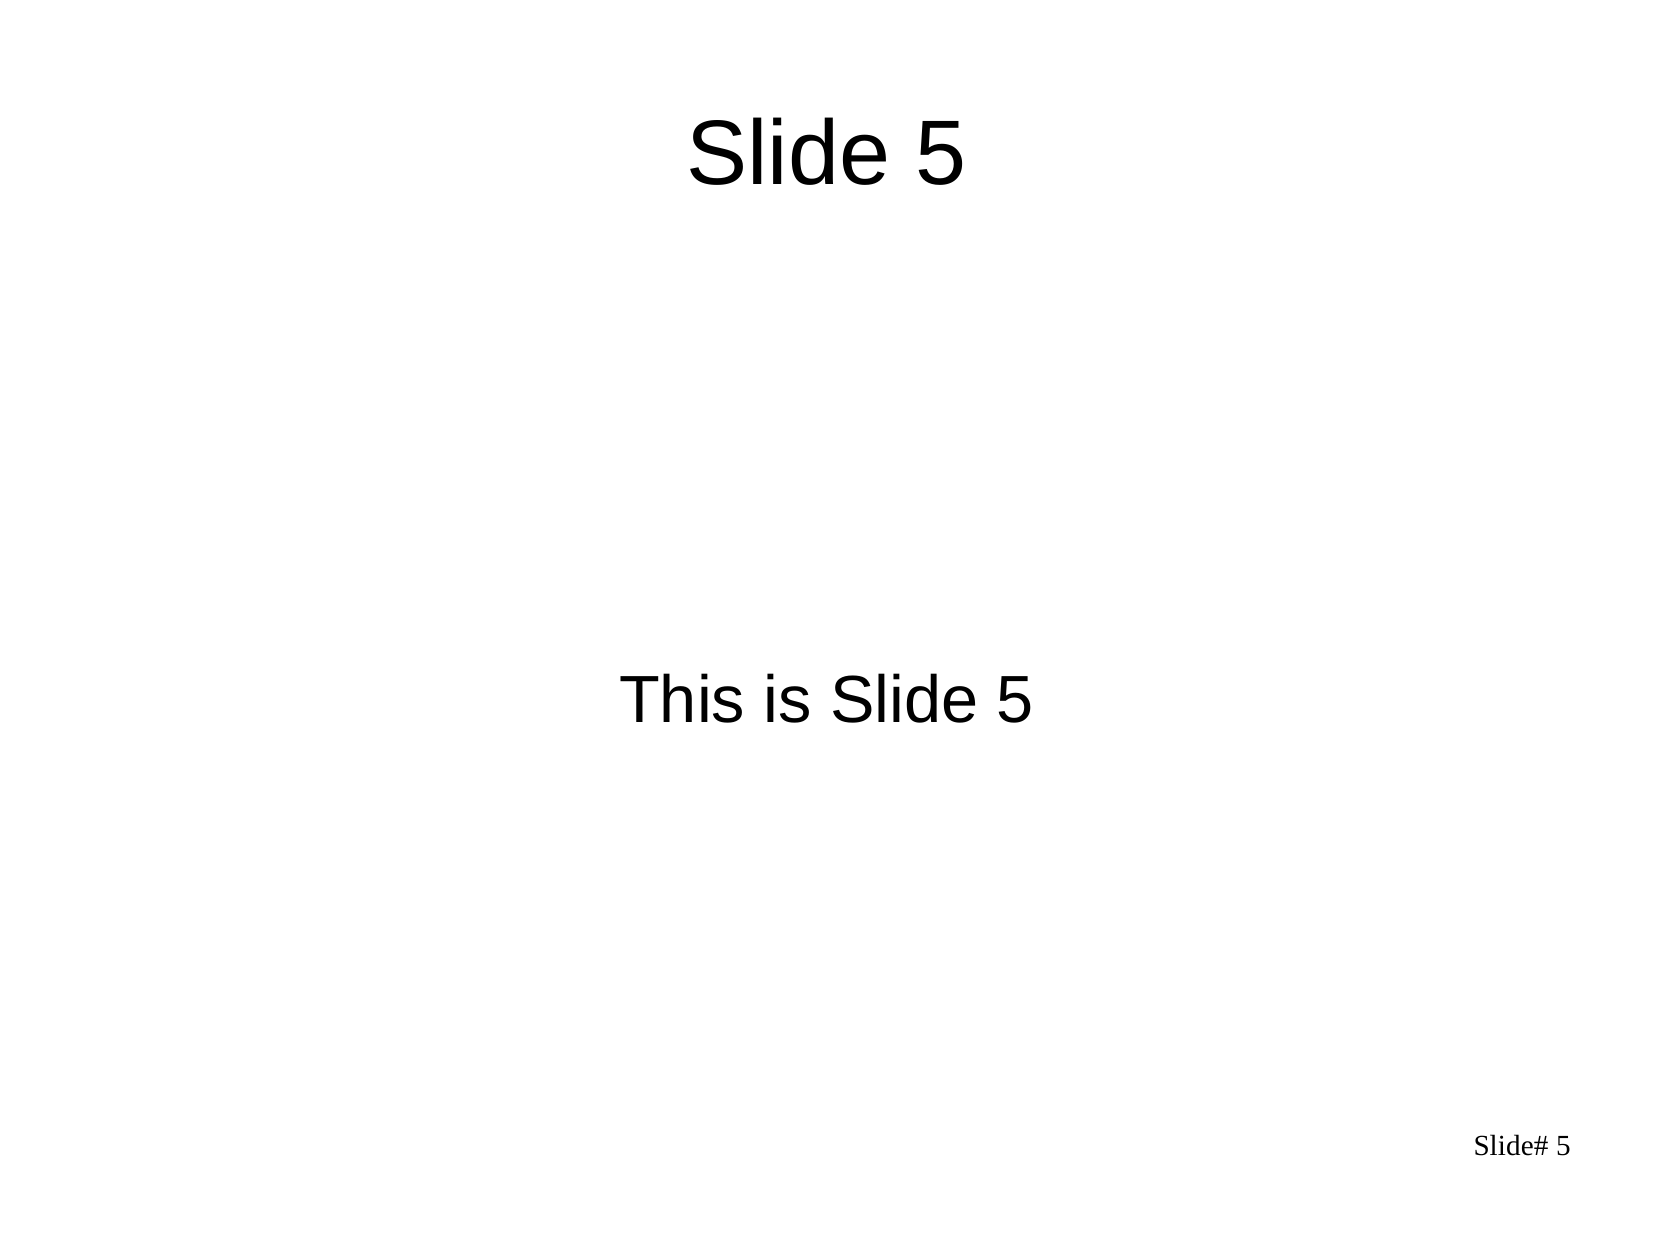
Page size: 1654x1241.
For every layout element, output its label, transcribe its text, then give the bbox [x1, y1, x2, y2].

subtitle This is Slide 5 [82, 290, 1571, 1109]
title Slide 5 [82, 49, 1571, 257]
